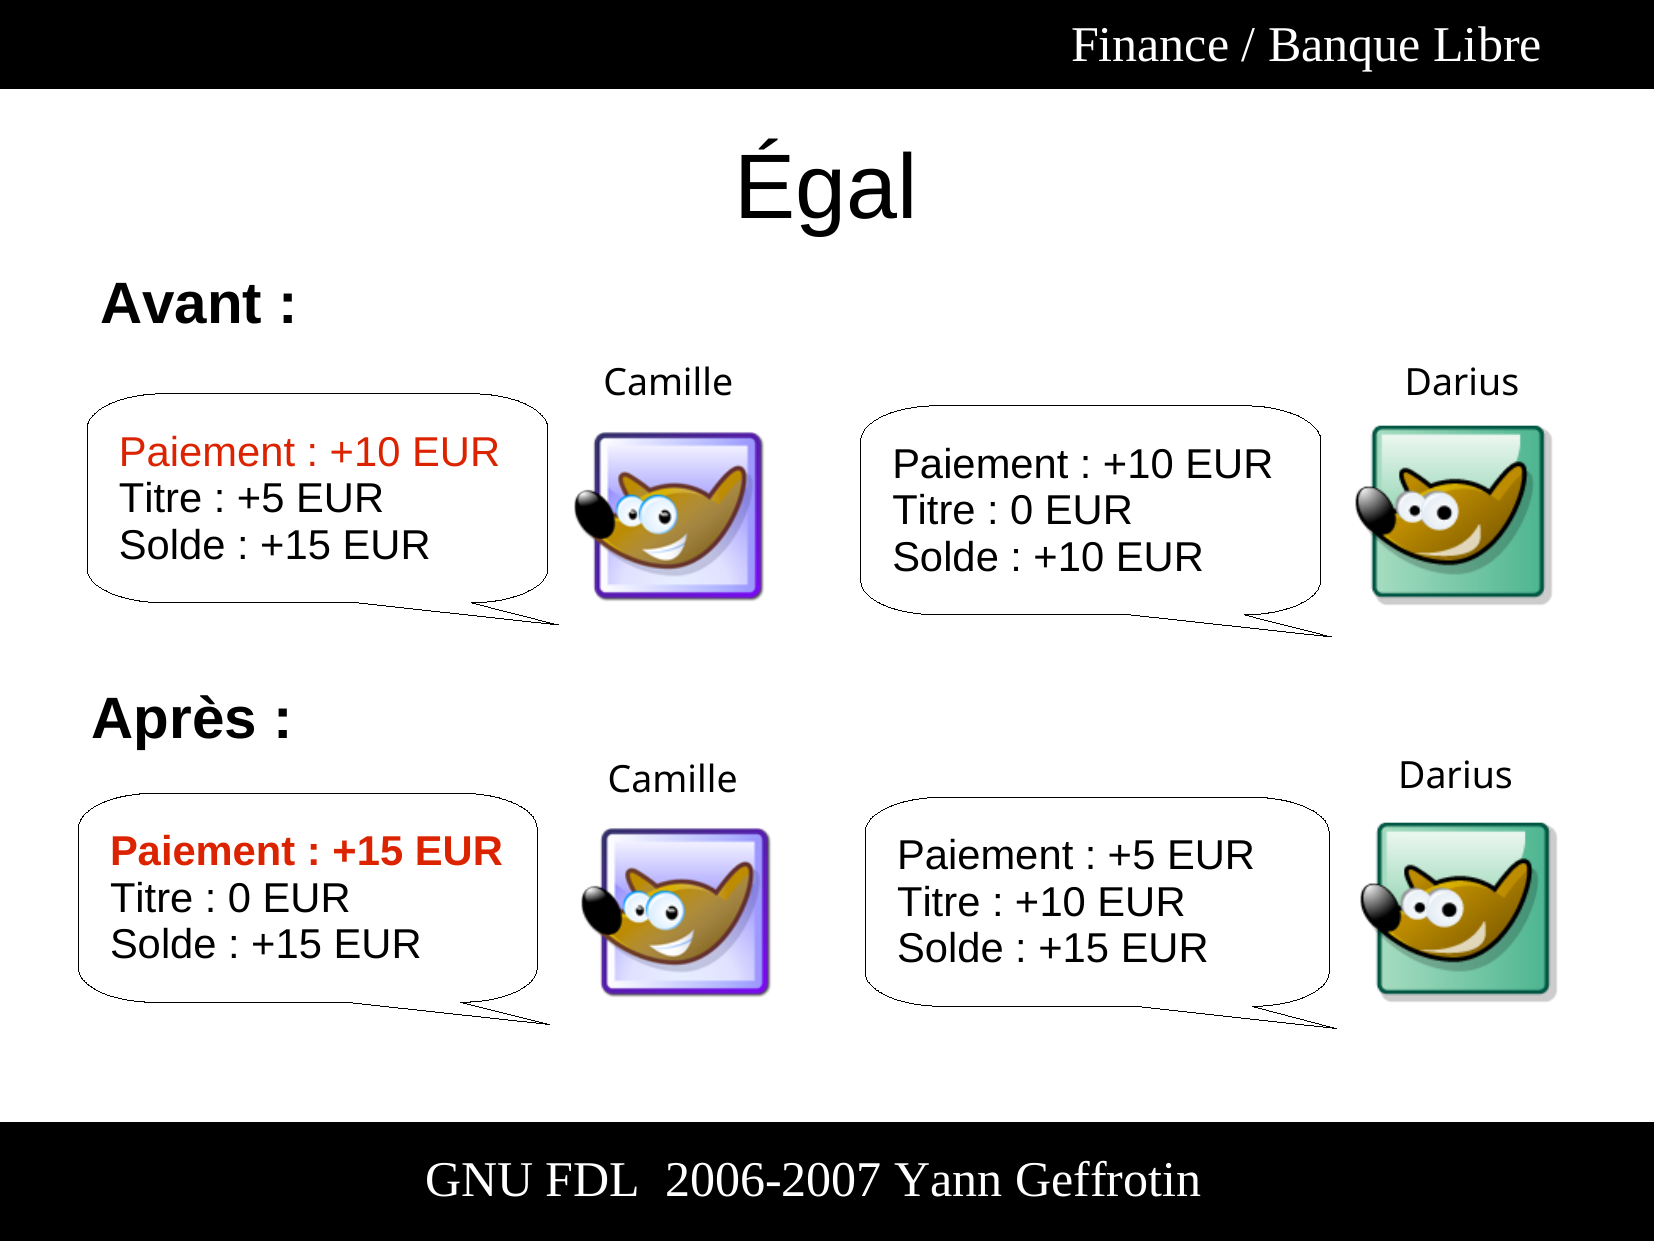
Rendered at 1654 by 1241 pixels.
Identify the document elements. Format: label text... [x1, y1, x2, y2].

text_box Paiement : +5 EUR Titre : +10 EUR Solde : +15 EUR [865, 797, 1337, 1029]
picture [580, 811, 781, 1012]
picture [1359, 807, 1560, 1008]
text_box Darius [1387, 360, 1537, 401]
text_box Paiement : +10 EUR Titre : 0 EUR Solde : +10 EUR [860, 405, 1332, 637]
picture [573, 415, 774, 616]
list Après : [74, 686, 1515, 776]
text_box Paiement : +15 EUR Titre : 0 EUR Solde : +15 EUR [78, 793, 550, 1025]
title Égal [82, 118, 1571, 257]
picture [1354, 410, 1555, 611]
text_box Paiement : +10 EUR Titre : +5 EUR Solde : +15 EUR [87, 393, 559, 625]
text_box Camille [593, 360, 744, 401]
text_box Darius [1380, 753, 1531, 795]
list Avant : [82, 271, 1524, 361]
text_box Camille [598, 757, 748, 799]
